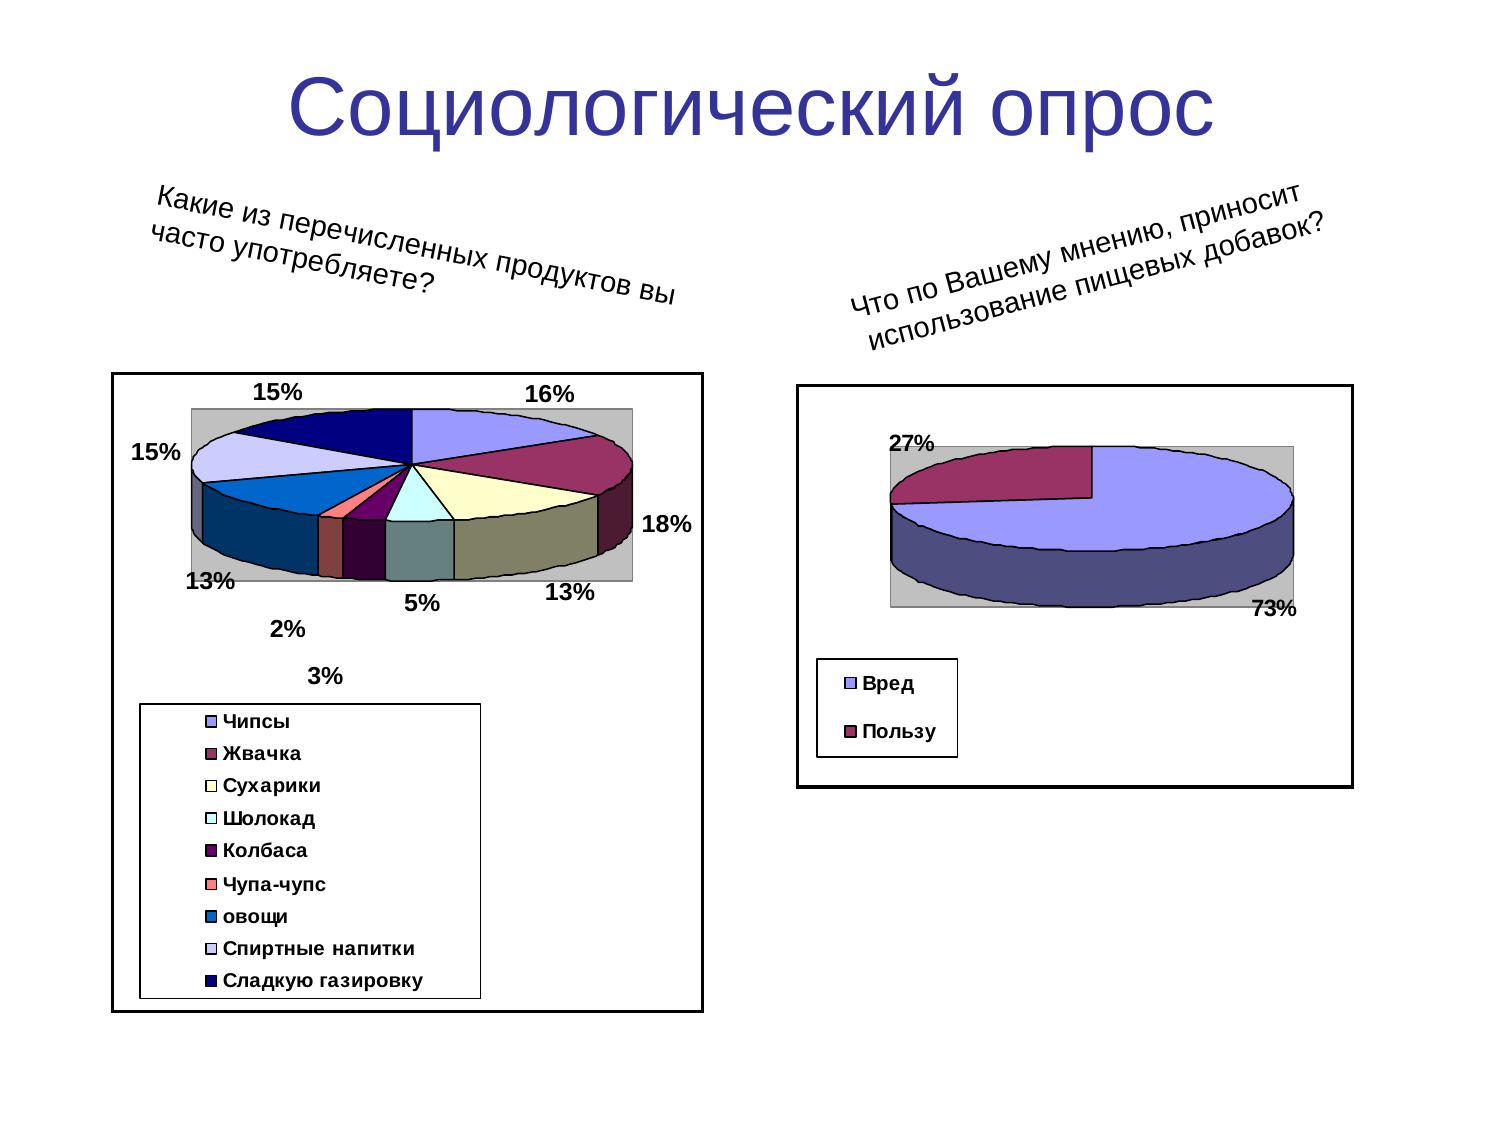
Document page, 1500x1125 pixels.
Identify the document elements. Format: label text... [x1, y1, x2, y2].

chart [809, 385, 1372, 800]
text_box Какие из перечисленных продуктов вы часто употребляете? [131, 165, 704, 358]
text_box Что по Вашему мнению, приносит использование пищевых добавок? [829, 155, 1346, 371]
text_box Социологический опрос [76, 42, 1427, 160]
chart [88, 361, 708, 1007]
chart [809, 387, 1351, 785]
chart [114, 375, 701, 1007]
